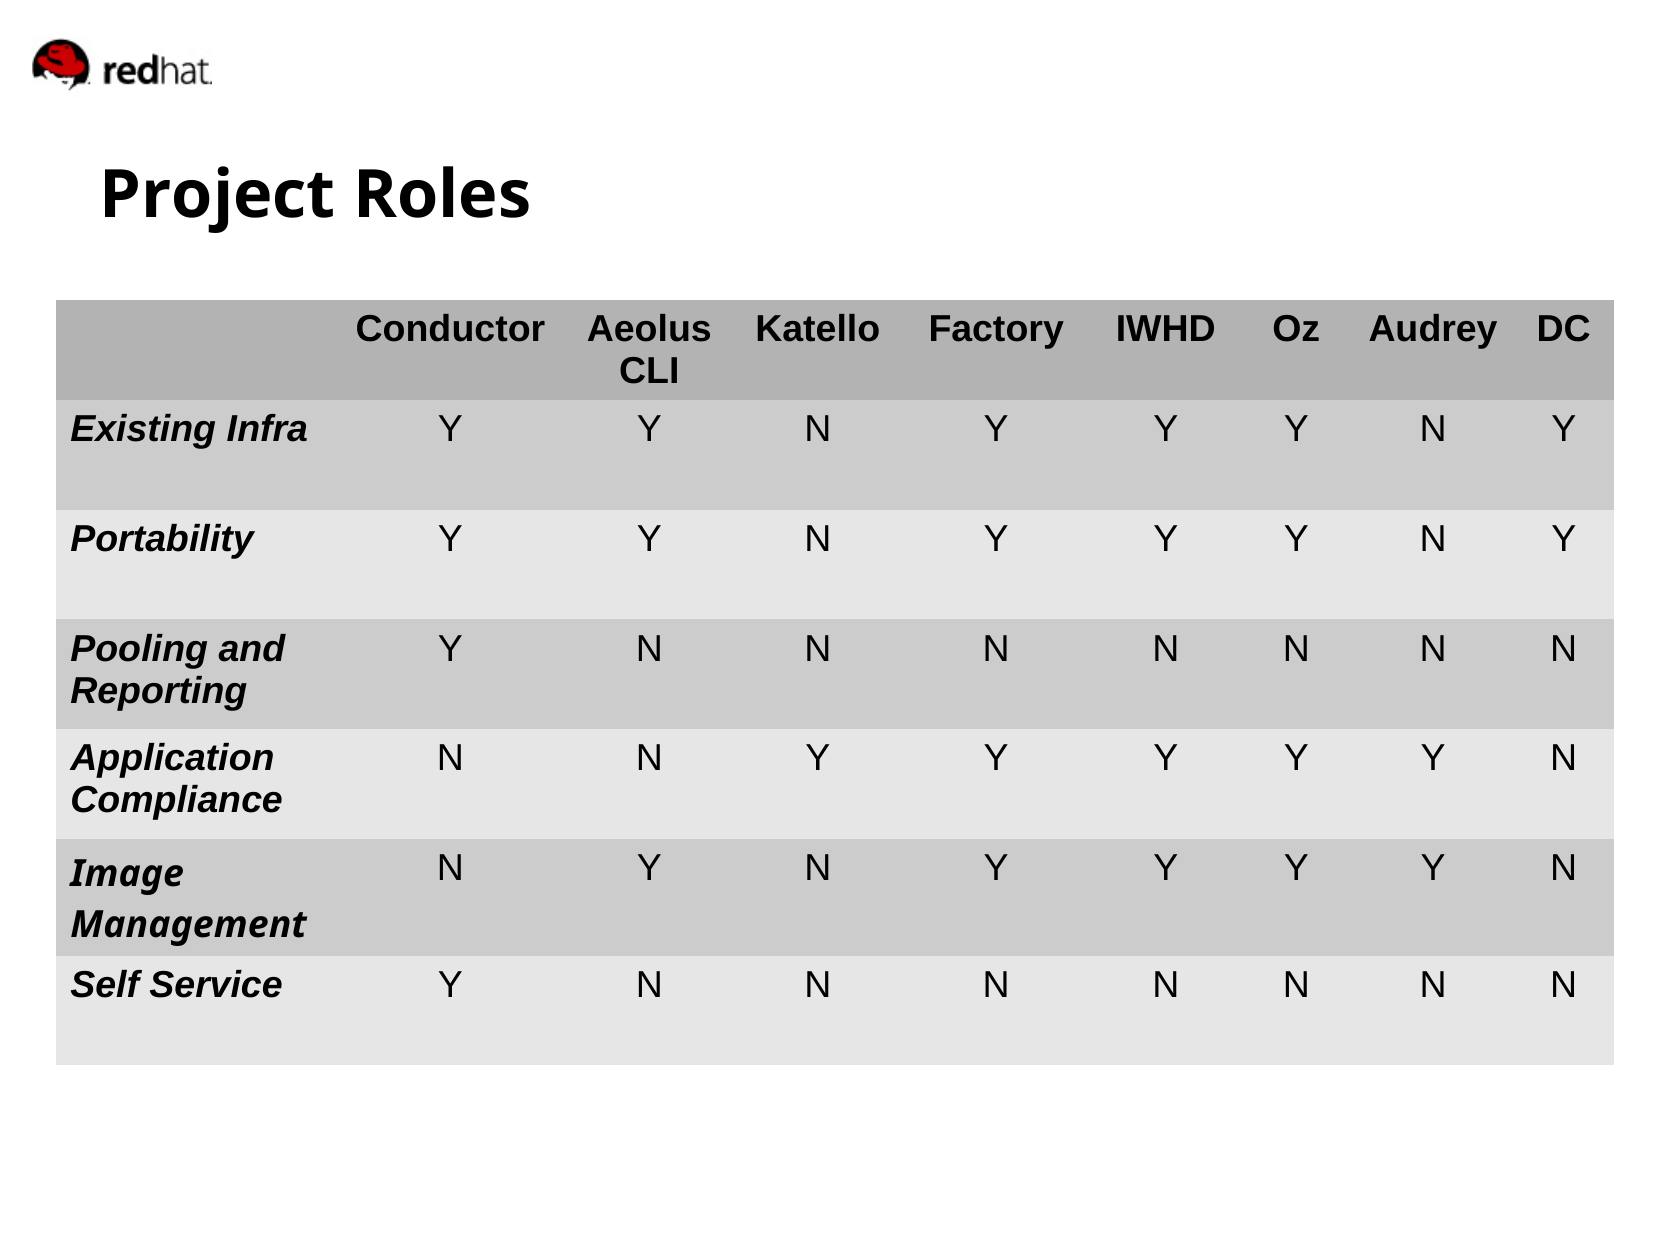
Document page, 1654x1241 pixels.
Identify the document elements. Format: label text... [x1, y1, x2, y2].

table_header DC [1514, 300, 1614, 400]
table_cell Image Management [56, 839, 337, 956]
table_cell Y [1240, 400, 1352, 510]
table_cell Pooling and Reporting [56, 619, 337, 729]
table_cell Y [901, 400, 1091, 510]
table_cell N [564, 956, 735, 1065]
table_cell N [901, 956, 1091, 1065]
table_cell Y [1352, 839, 1514, 956]
table_cell Y [1091, 839, 1240, 956]
table_cell N [1352, 956, 1514, 1065]
table_cell Y [1514, 510, 1614, 619]
table_header Audrey [1352, 300, 1514, 400]
table_cell Existing Infra [56, 400, 337, 510]
table_cell N [564, 729, 735, 839]
table_header [56, 300, 337, 400]
table_cell N [1091, 619, 1240, 729]
table_cell N [1240, 619, 1352, 729]
table_cell Y [1091, 510, 1240, 619]
table_cell Y [901, 839, 1091, 956]
table_cell Y [901, 729, 1091, 839]
table_header Aeolus CLI [564, 300, 735, 400]
table_cell Portability [56, 510, 337, 619]
table_cell Y [564, 839, 735, 956]
table_cell Y [1240, 510, 1352, 619]
table_cell Y [901, 510, 1091, 619]
table_cell N [735, 619, 901, 729]
table_cell N [735, 510, 901, 619]
table_cell Y [1240, 839, 1352, 956]
table_cell N [564, 619, 735, 729]
table_cell N [1091, 956, 1240, 1065]
table_cell Application Compliance [56, 729, 337, 839]
table_cell N [337, 729, 564, 839]
table_cell Y [564, 510, 735, 619]
table_cell N [1240, 956, 1352, 1065]
table_cell Y [735, 729, 901, 839]
table_header Katello [735, 300, 901, 400]
table_cell Self Service [56, 956, 337, 1065]
picture [31, 37, 212, 98]
table_cell Y [1514, 400, 1614, 510]
title Project Roles [99, 88, 1512, 296]
table_cell N [1514, 956, 1614, 1065]
table_cell N [735, 956, 901, 1065]
table_cell N [1514, 619, 1614, 729]
table_cell Y [564, 400, 735, 510]
table_cell Y [337, 619, 564, 729]
table_header IWHD [1091, 300, 1240, 400]
table_cell Y [1091, 729, 1240, 839]
table_cell N [735, 839, 901, 956]
table_header Conductor [337, 300, 564, 400]
table_cell N [1514, 729, 1614, 839]
table_cell Y [1091, 400, 1240, 510]
table_cell N [1514, 839, 1614, 956]
table_cell N [735, 400, 901, 510]
table_cell N [901, 619, 1091, 729]
table_cell Y [337, 510, 564, 619]
table_cell N [1352, 400, 1514, 510]
table_cell N [1352, 510, 1514, 619]
table_cell Y [1240, 729, 1352, 839]
table_cell N [337, 839, 564, 956]
table_cell Y [1352, 729, 1514, 839]
table_cell N [1352, 619, 1514, 729]
table_cell Y [337, 400, 564, 510]
table_cell Y [337, 956, 564, 1065]
table_header Oz [1240, 300, 1352, 400]
table_header Factory [901, 300, 1091, 400]
